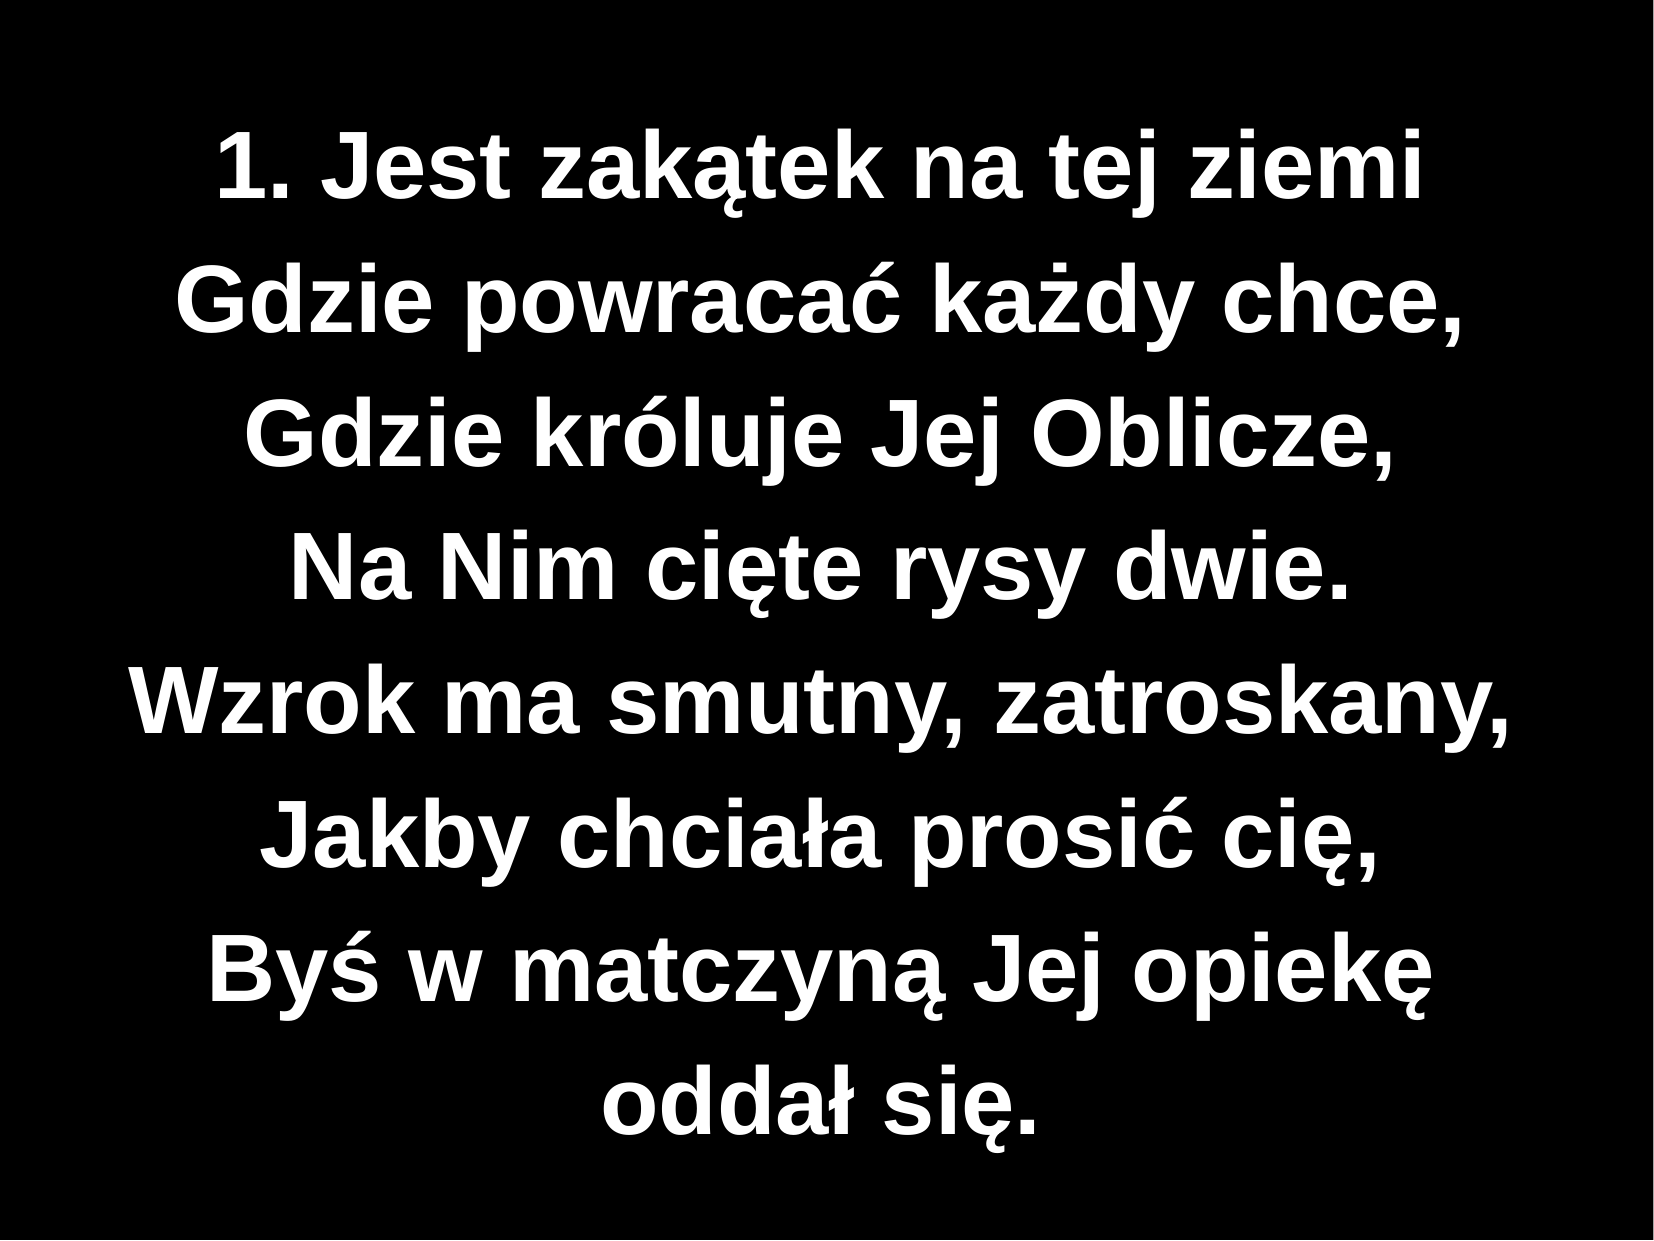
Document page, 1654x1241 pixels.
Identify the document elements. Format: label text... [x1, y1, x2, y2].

subtitle 1. Jest zakątek na tej ziemi Gdzie powracać każdy chce, Gdzie króluje Jej Oblicze, Na Nim cięte rysy dwie. Wzrok ma smutny, zatroskany, Jakby chciała prosić cię, Byś w matczyną Jej opiekę oddał się. [0, 0, 1642, 1241]
